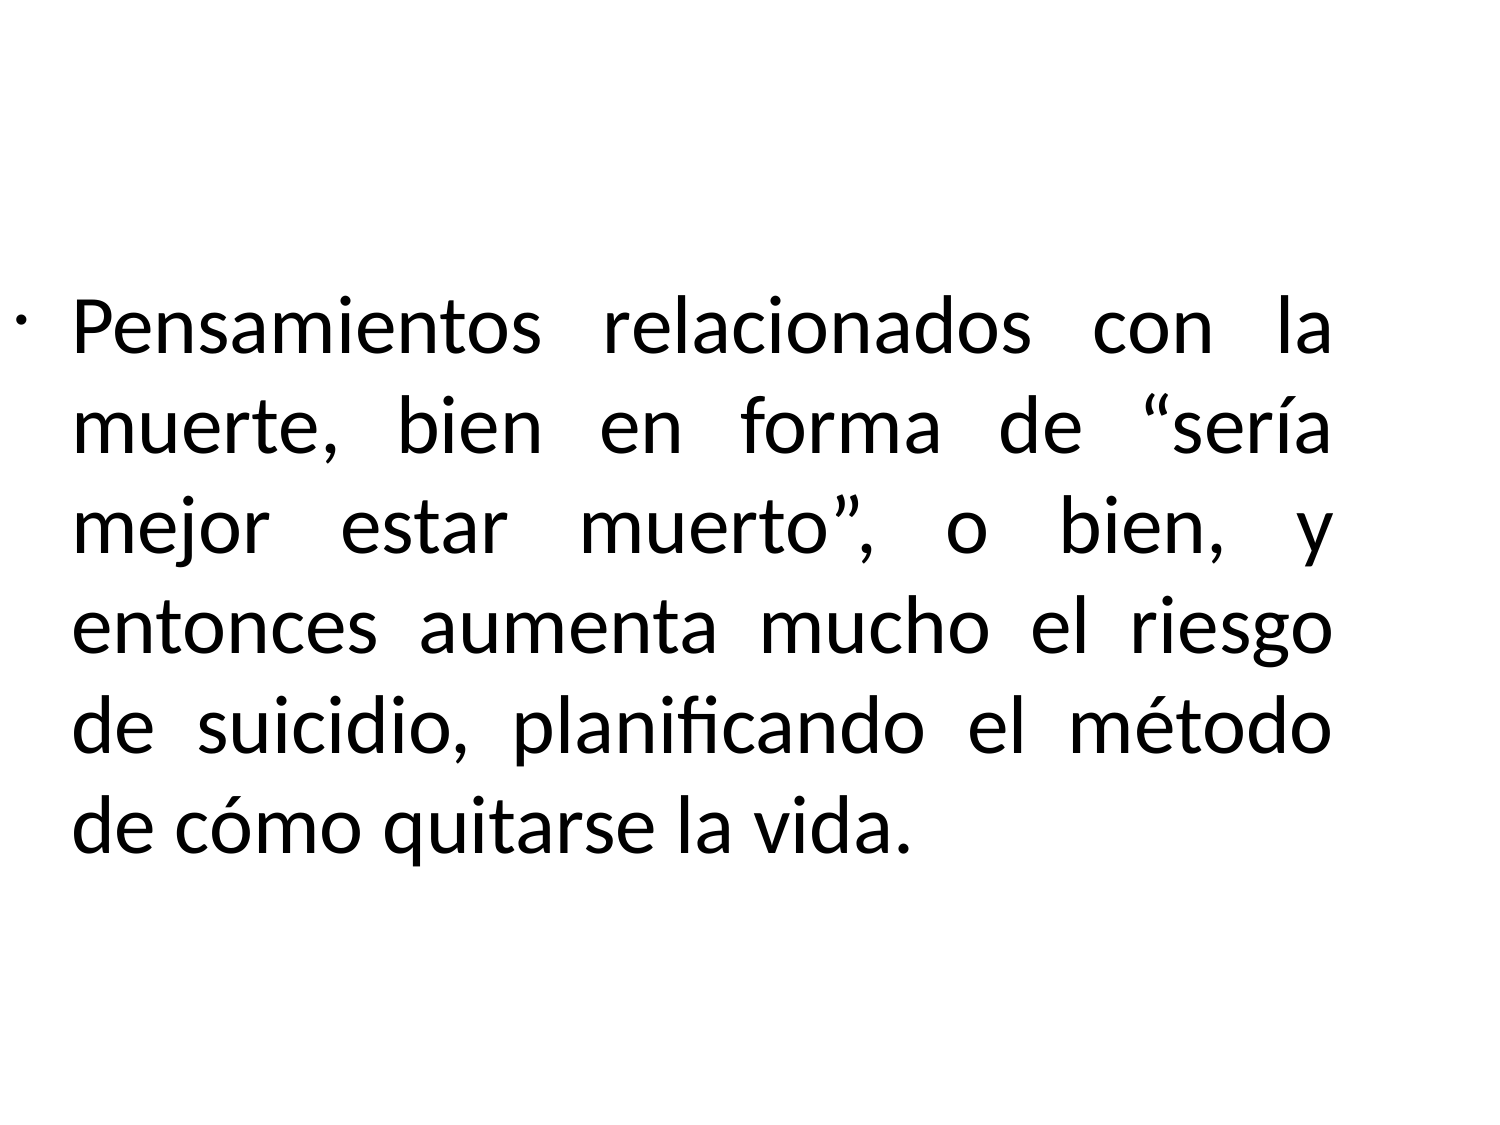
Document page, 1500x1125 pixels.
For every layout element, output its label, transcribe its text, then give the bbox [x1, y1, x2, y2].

list Pensamientos relacionados con la muerte, bien en forma de “sería mejor estar muerto”, o bien, y entonces aumenta mucho el riesgo de suicidio, planificando el método de cómo quitarse la vida. [0, 262, 1350, 1005]
